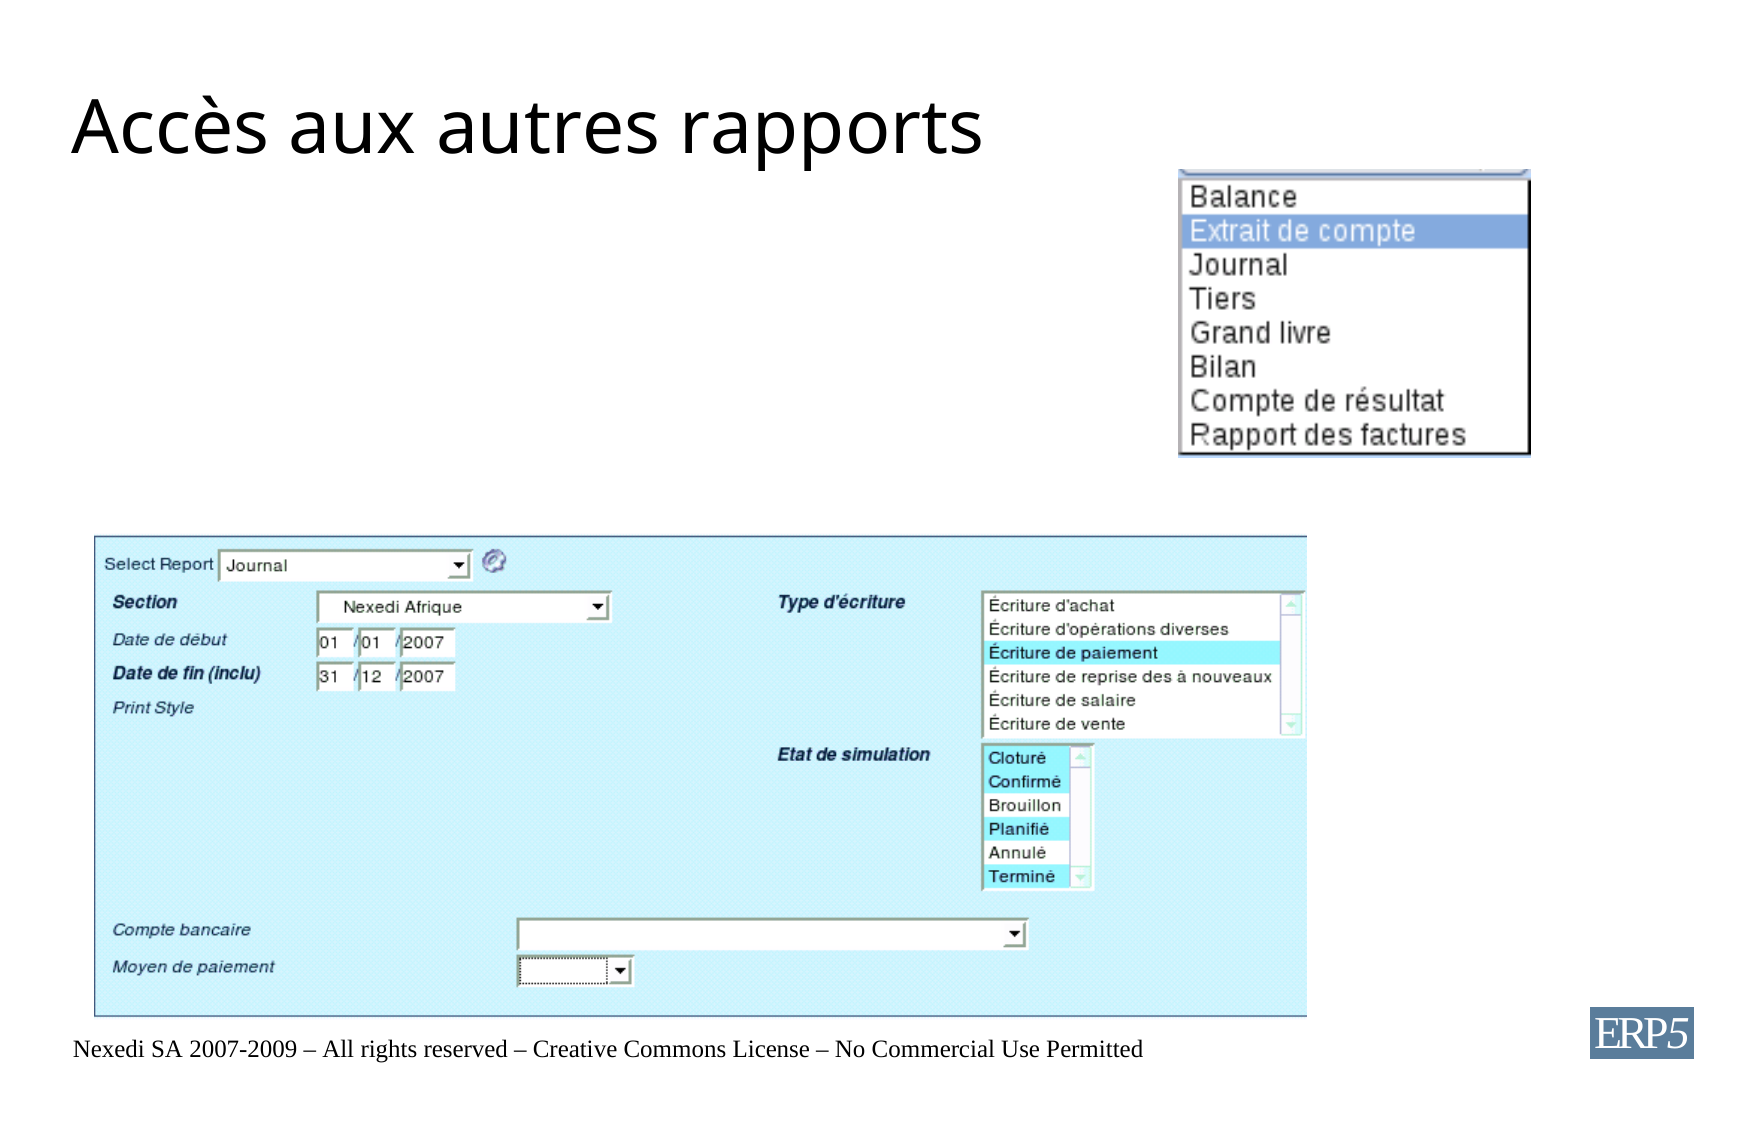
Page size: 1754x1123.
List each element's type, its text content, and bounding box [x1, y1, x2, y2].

picture [1178, 169, 1531, 458]
picture [94, 533, 1307, 1020]
title Accès aux autres rapports [71, 63, 1707, 187]
